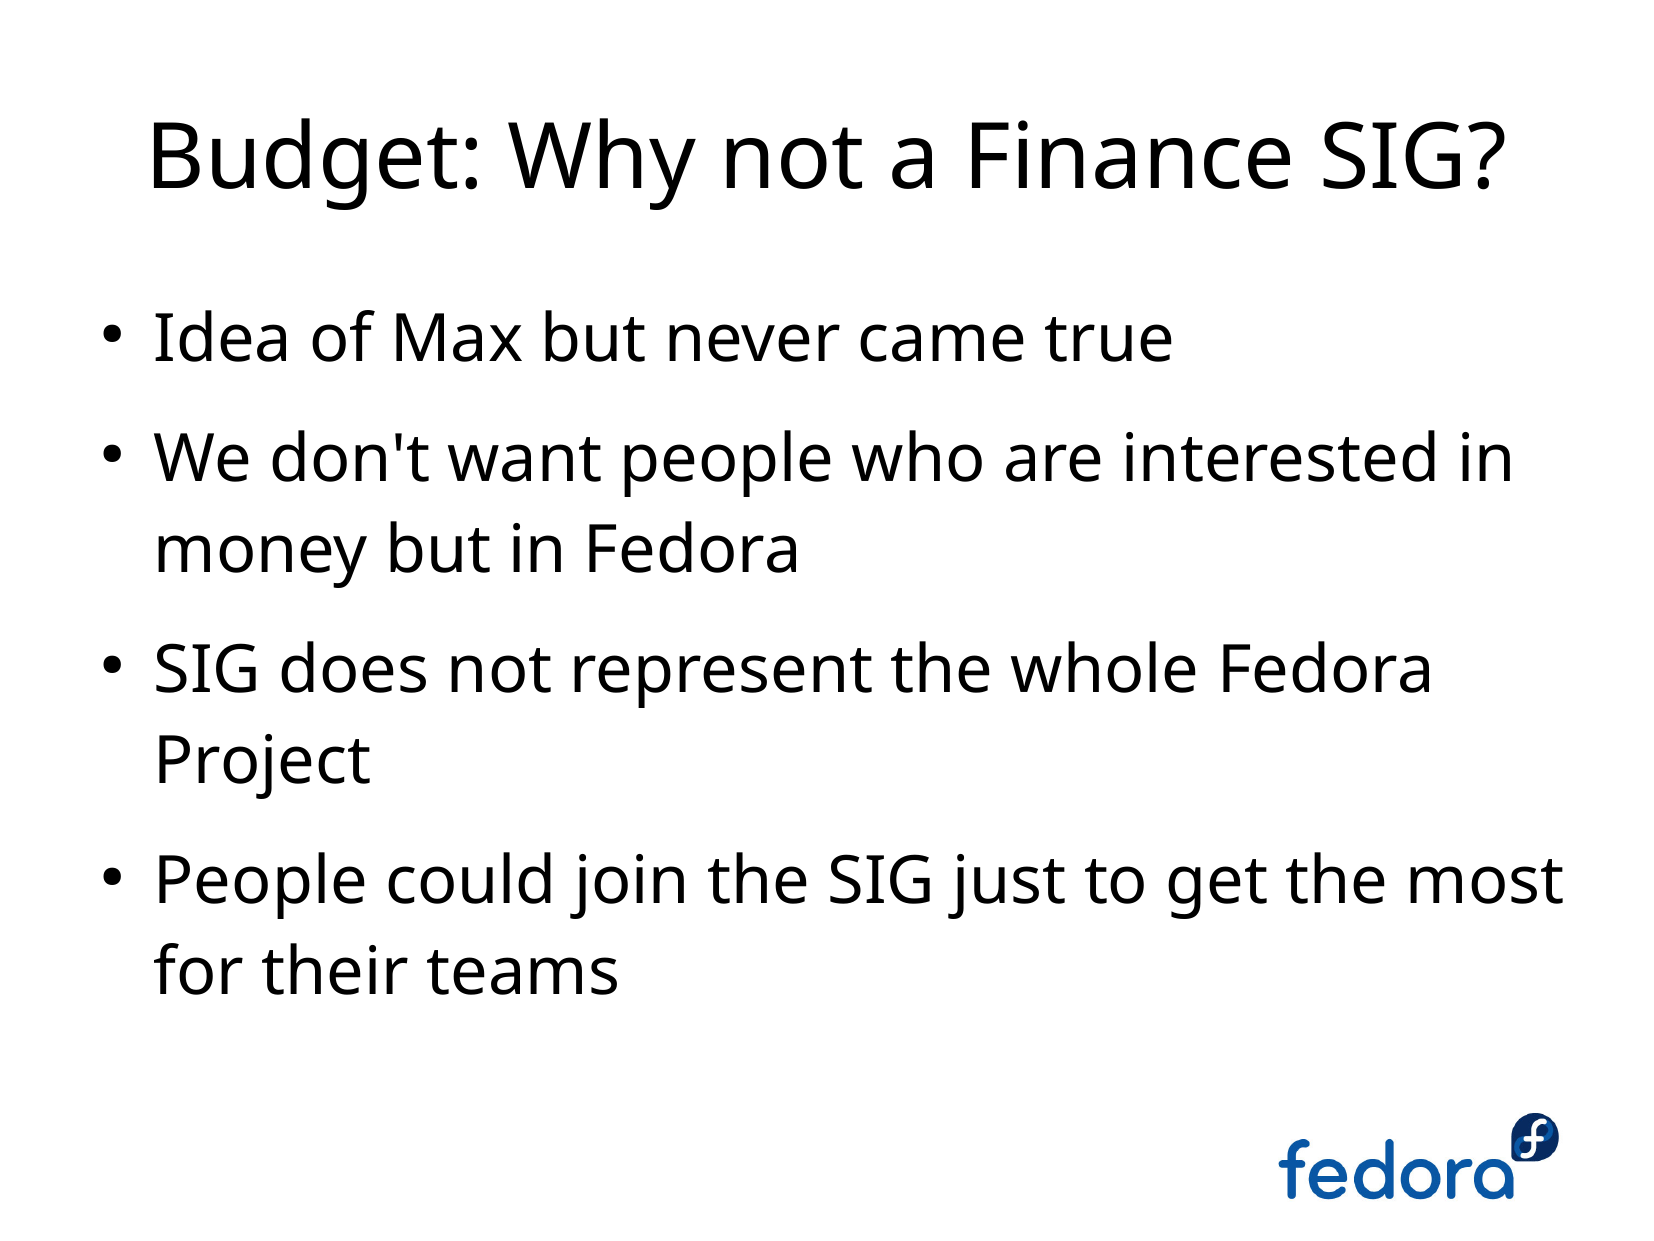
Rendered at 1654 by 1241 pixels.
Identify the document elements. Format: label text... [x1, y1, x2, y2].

picture [1269, 1109, 1565, 1211]
list Idea of Max but never came true We don't want people who are interested in money but in Fedora SIG does not represent the whole Fedora Project People could join the SIG just to get the most for their teams [82, 290, 1571, 1109]
title Budget: Why not a Finance SIG? [82, 49, 1571, 257]
